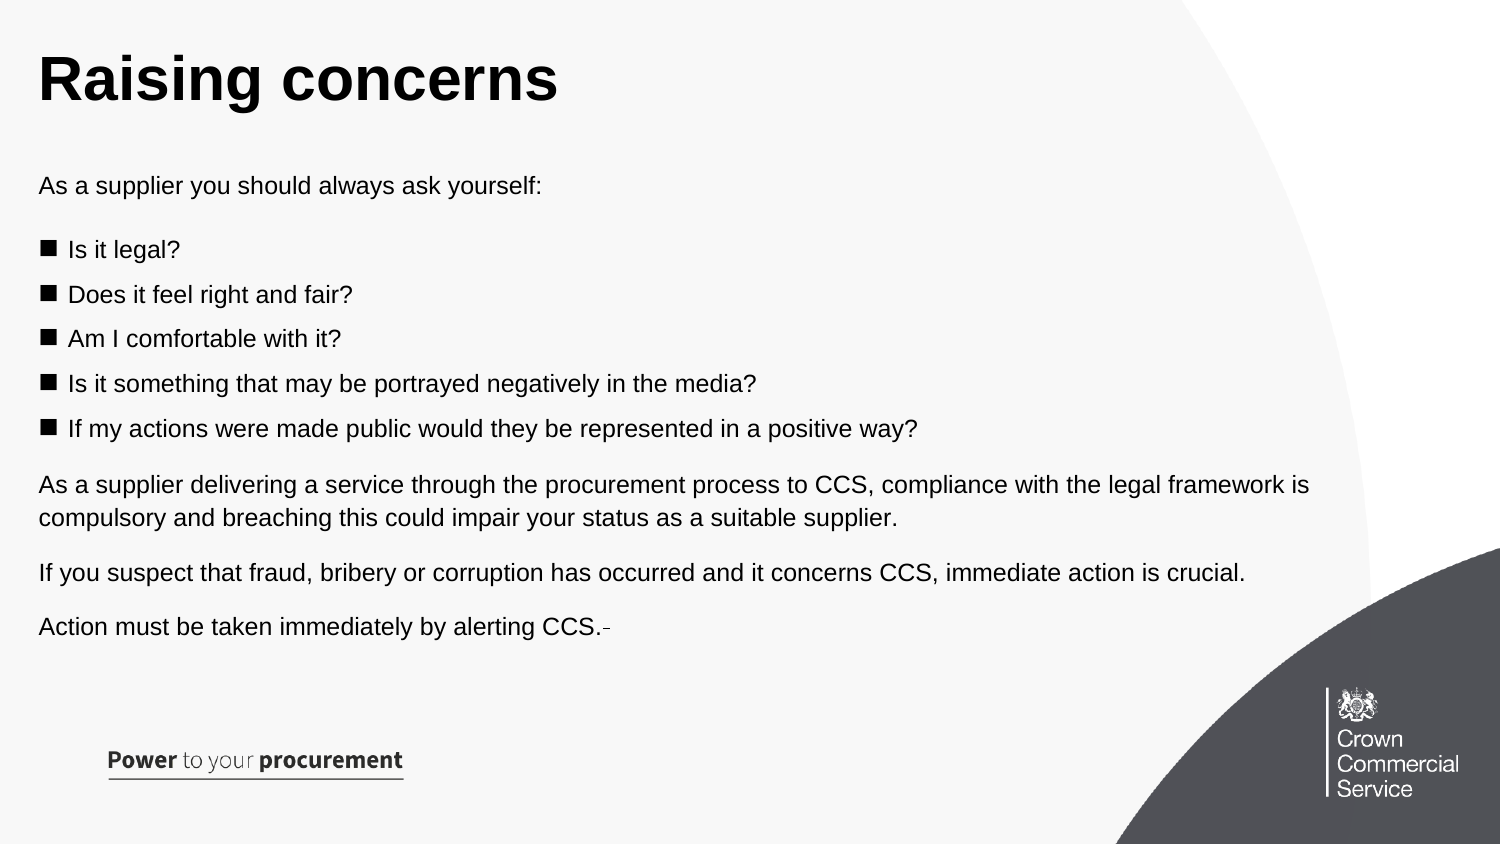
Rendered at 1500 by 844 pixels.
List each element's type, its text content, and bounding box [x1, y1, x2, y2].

title Raising concerns [38, 27, 1480, 131]
subtitle As a supplier you should always ask yourself: ■ Is it legal? ■ Does it feel right and fair? ■ Am I comfortable with it? ■ Is it something that may be portrayed negatively in the media? ■ If my actions were made public would they be represented in a positive way? As a supplier delivering a service through the procurement process to CCS, compliance with the legal framework is compulsory and breaching this could impair your status as a suitable supplier. If you suspect that fraud, bribery or corruption has occurred and it concerns CCS, immediate action is crucial. Action must be taken immediately by alerting CCS. [38, 166, 1357, 737]
